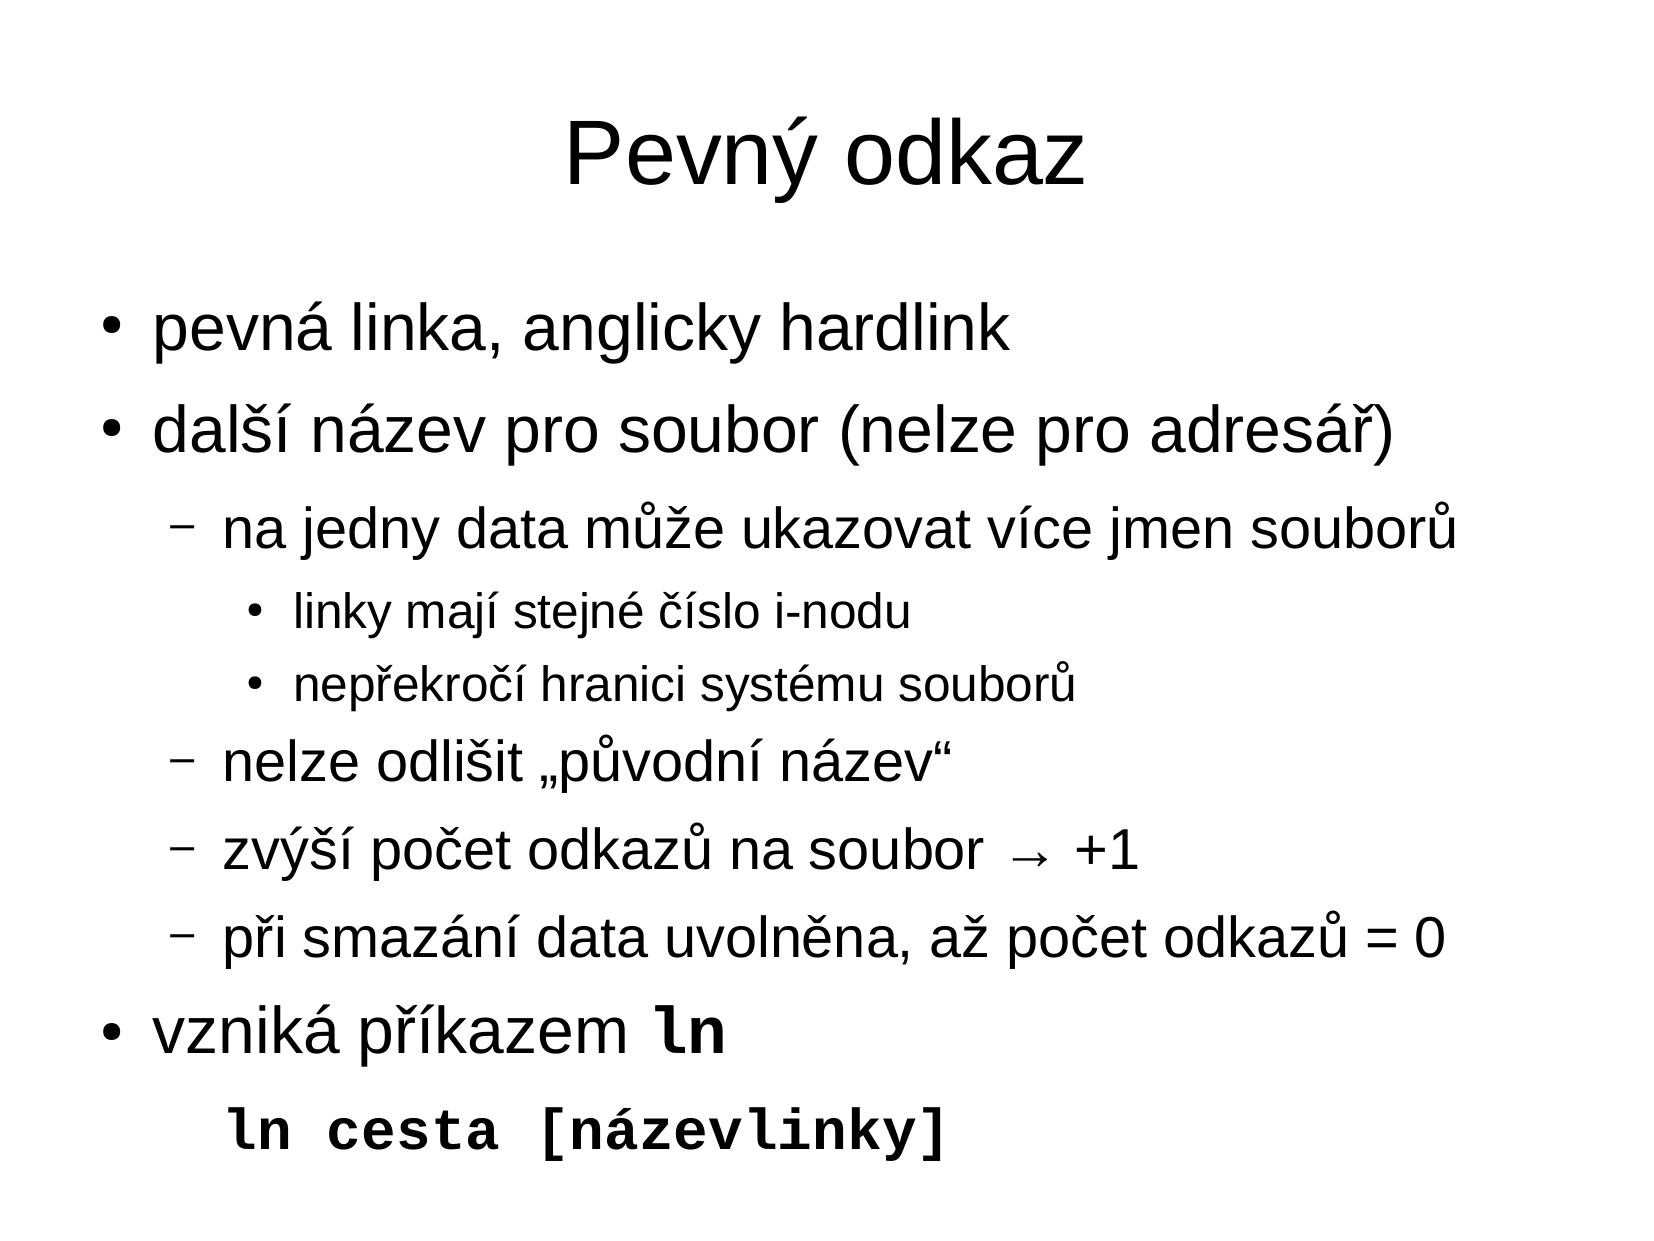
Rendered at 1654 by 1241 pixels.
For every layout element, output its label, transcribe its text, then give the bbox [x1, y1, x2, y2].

list pevná linka, anglicky hardlink další název pro soubor (nelze pro adresář) na jedny data může ukazovat více jmen souborů linky mají stejné číslo i-nodu nepřekročí hranici systému souborů nelze odlišit „původní název“ zvýší počet odkazů na soubor → +1 při smazání data uvolněna, až počet odkazů = 0 vzniká příkazem ln ln cesta [názevlinky] [82, 290, 1571, 1176]
title Pevný odkaz [82, 56, 1571, 250]
